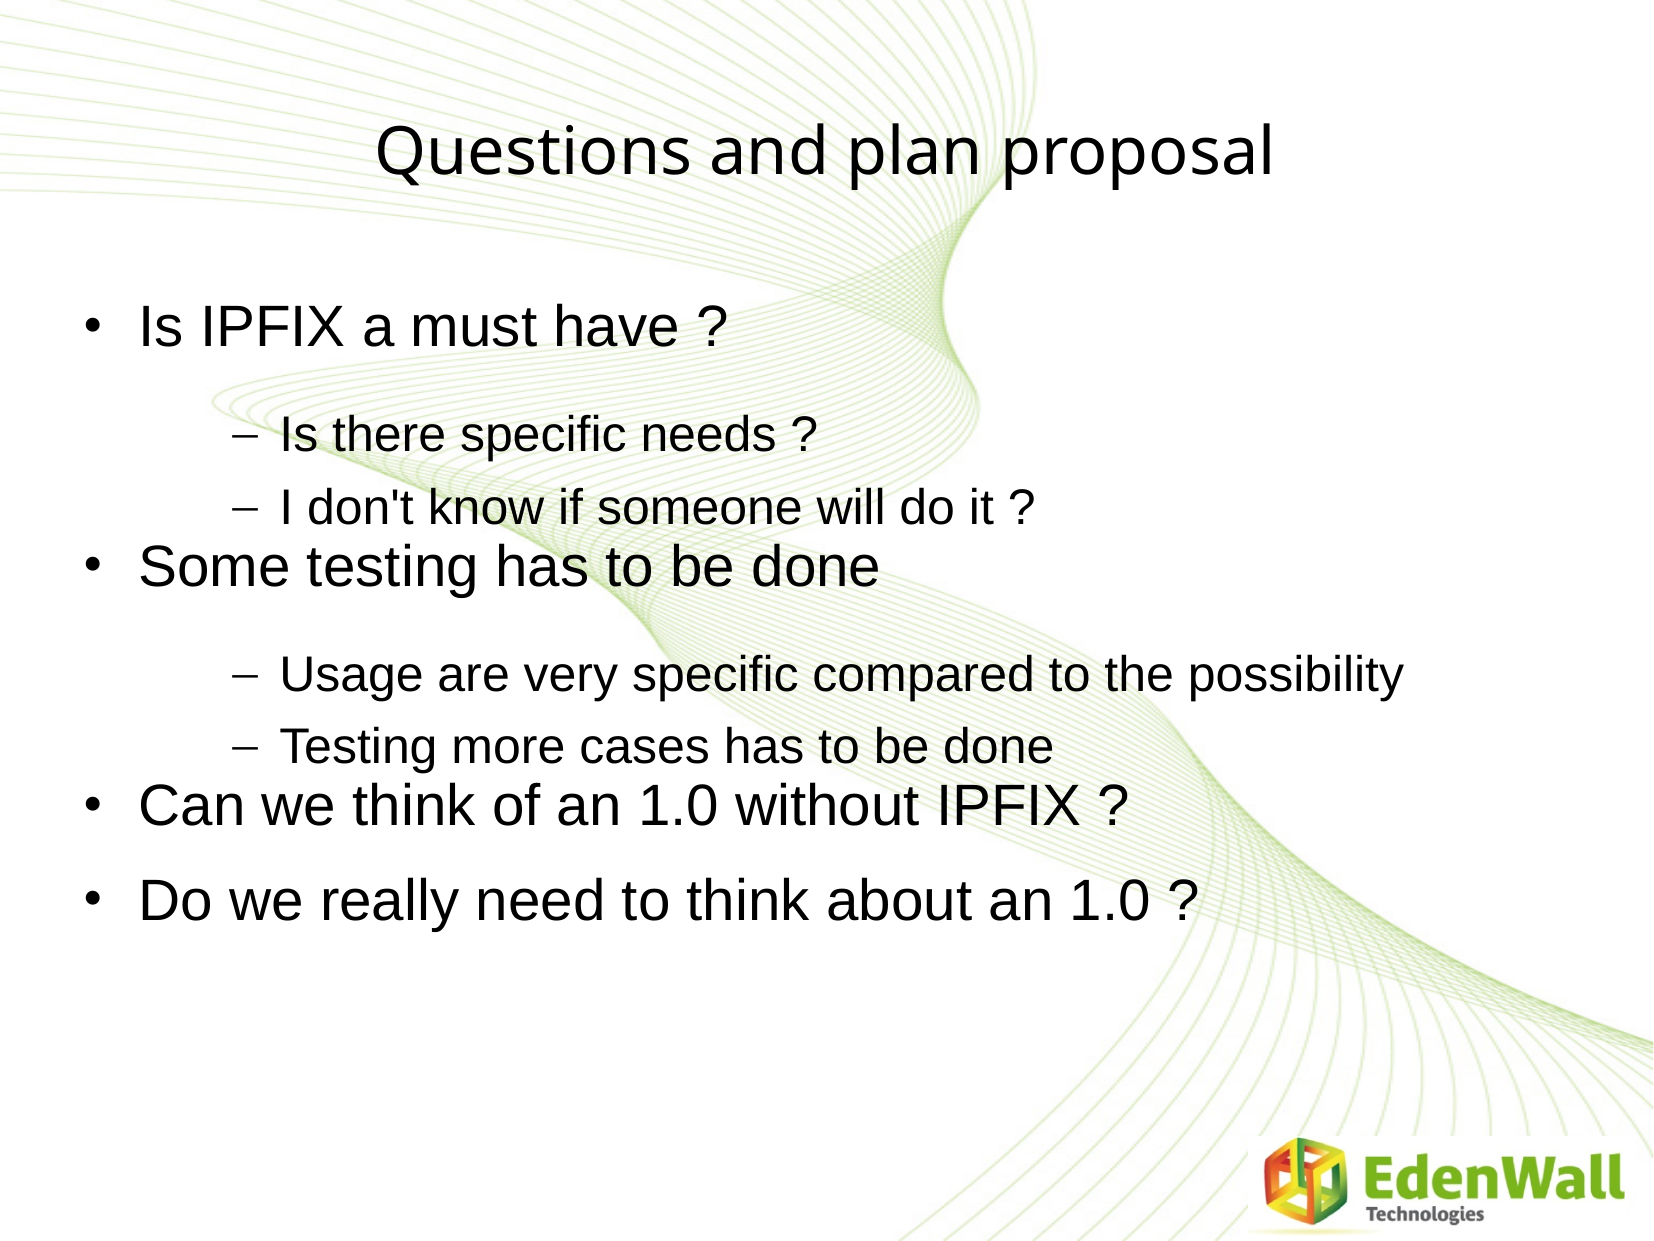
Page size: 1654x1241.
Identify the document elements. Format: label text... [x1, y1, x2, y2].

picture [0, 0, 1654, 1241]
list Is IPFIX a must have ? Is there specific needs ? I don't know if someone will do it ? Some testing has to be done Usage are very specific compared to the possibility Testing more cases has to be done Can we think of an 1.0 without IPFIX ? Do we really need to think about an 1.0 ? [82, 290, 1570, 1109]
title Questions and plan proposal [82, 56, 1570, 248]
